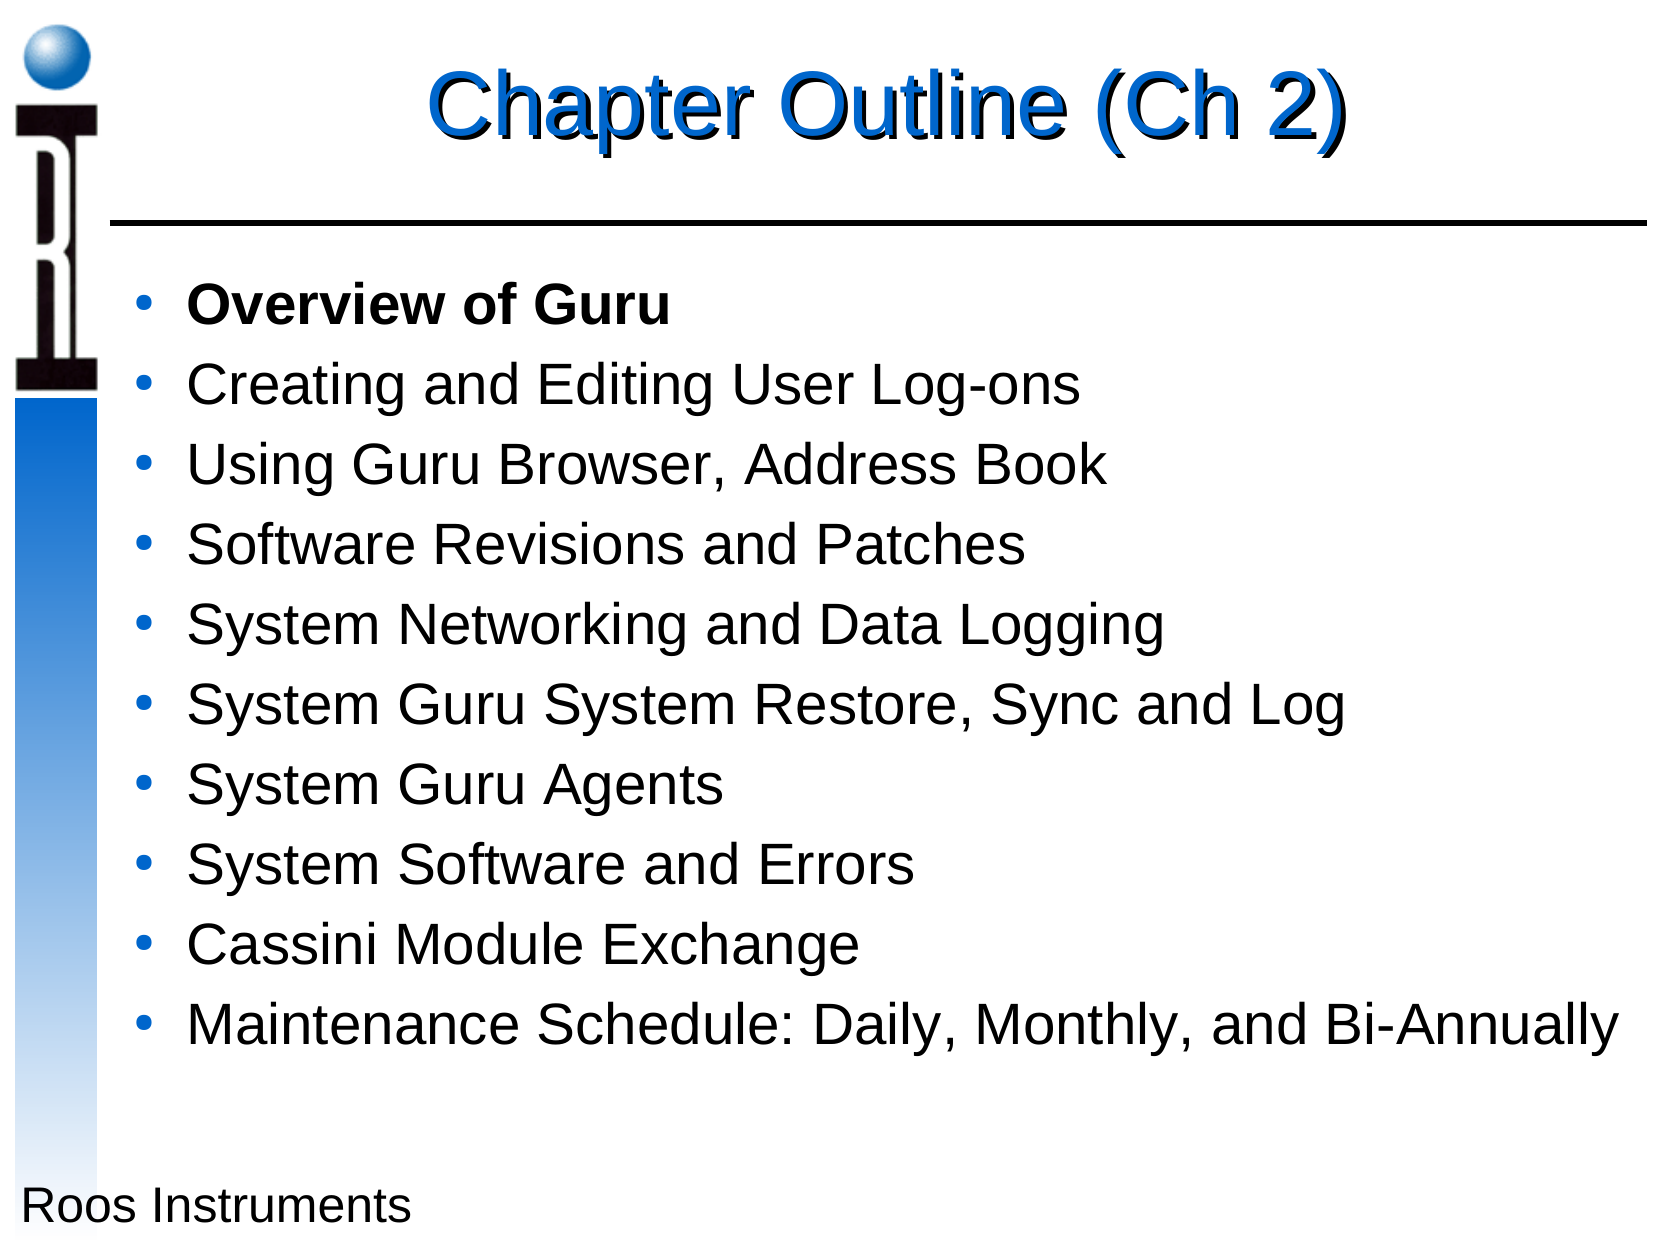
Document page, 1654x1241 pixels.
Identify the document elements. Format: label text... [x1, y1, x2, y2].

list Overview of Guru Creating and Editing User Log-ons Using Guru Browser, Address Book Software Revisions and Patches System Networking and Data Logging System Guru System Restore, Sync and Log System Guru Agents System Software and Errors Cassini Module Exchange Maintenance Schedule: Daily, Monthly, and Bi-Annually [115, 271, 1645, 1135]
title Chapter Outline (Ch 2) [121, 0, 1654, 208]
picture [11, 20, 103, 398]
